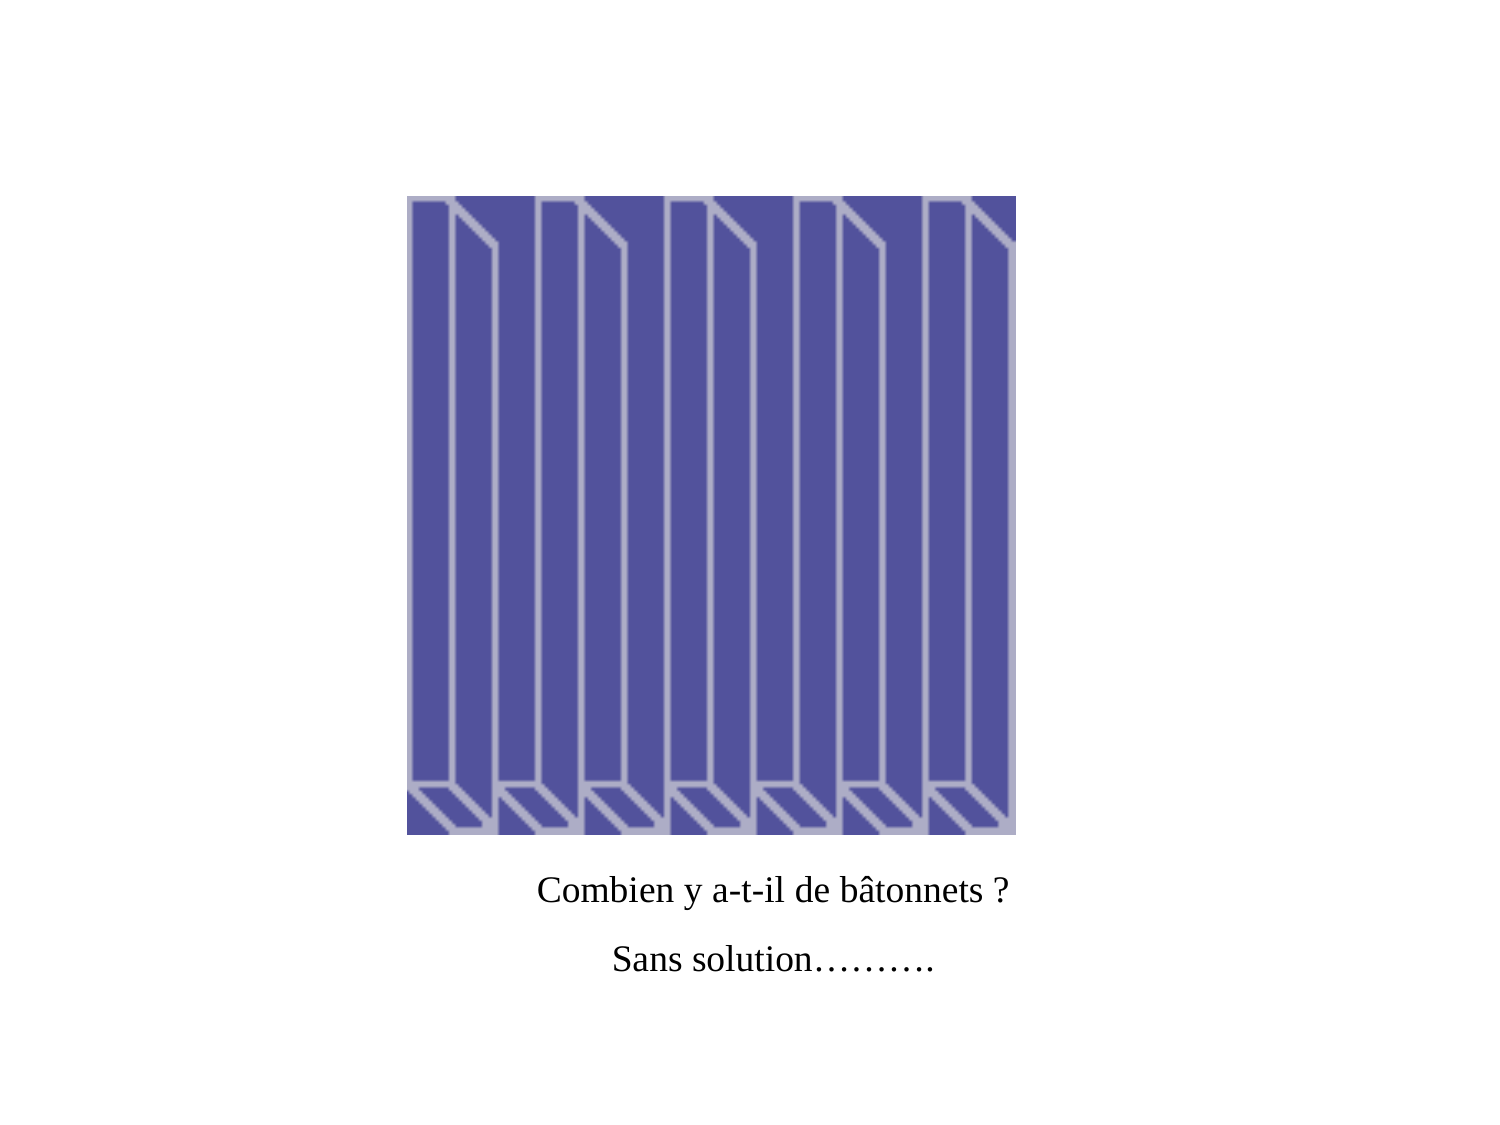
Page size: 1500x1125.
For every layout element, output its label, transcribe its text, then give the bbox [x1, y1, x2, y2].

picture [407, 196, 1016, 835]
text_box Combien y a-t-il de bâtonnets ? Sans solution………. [194, 857, 1353, 987]
